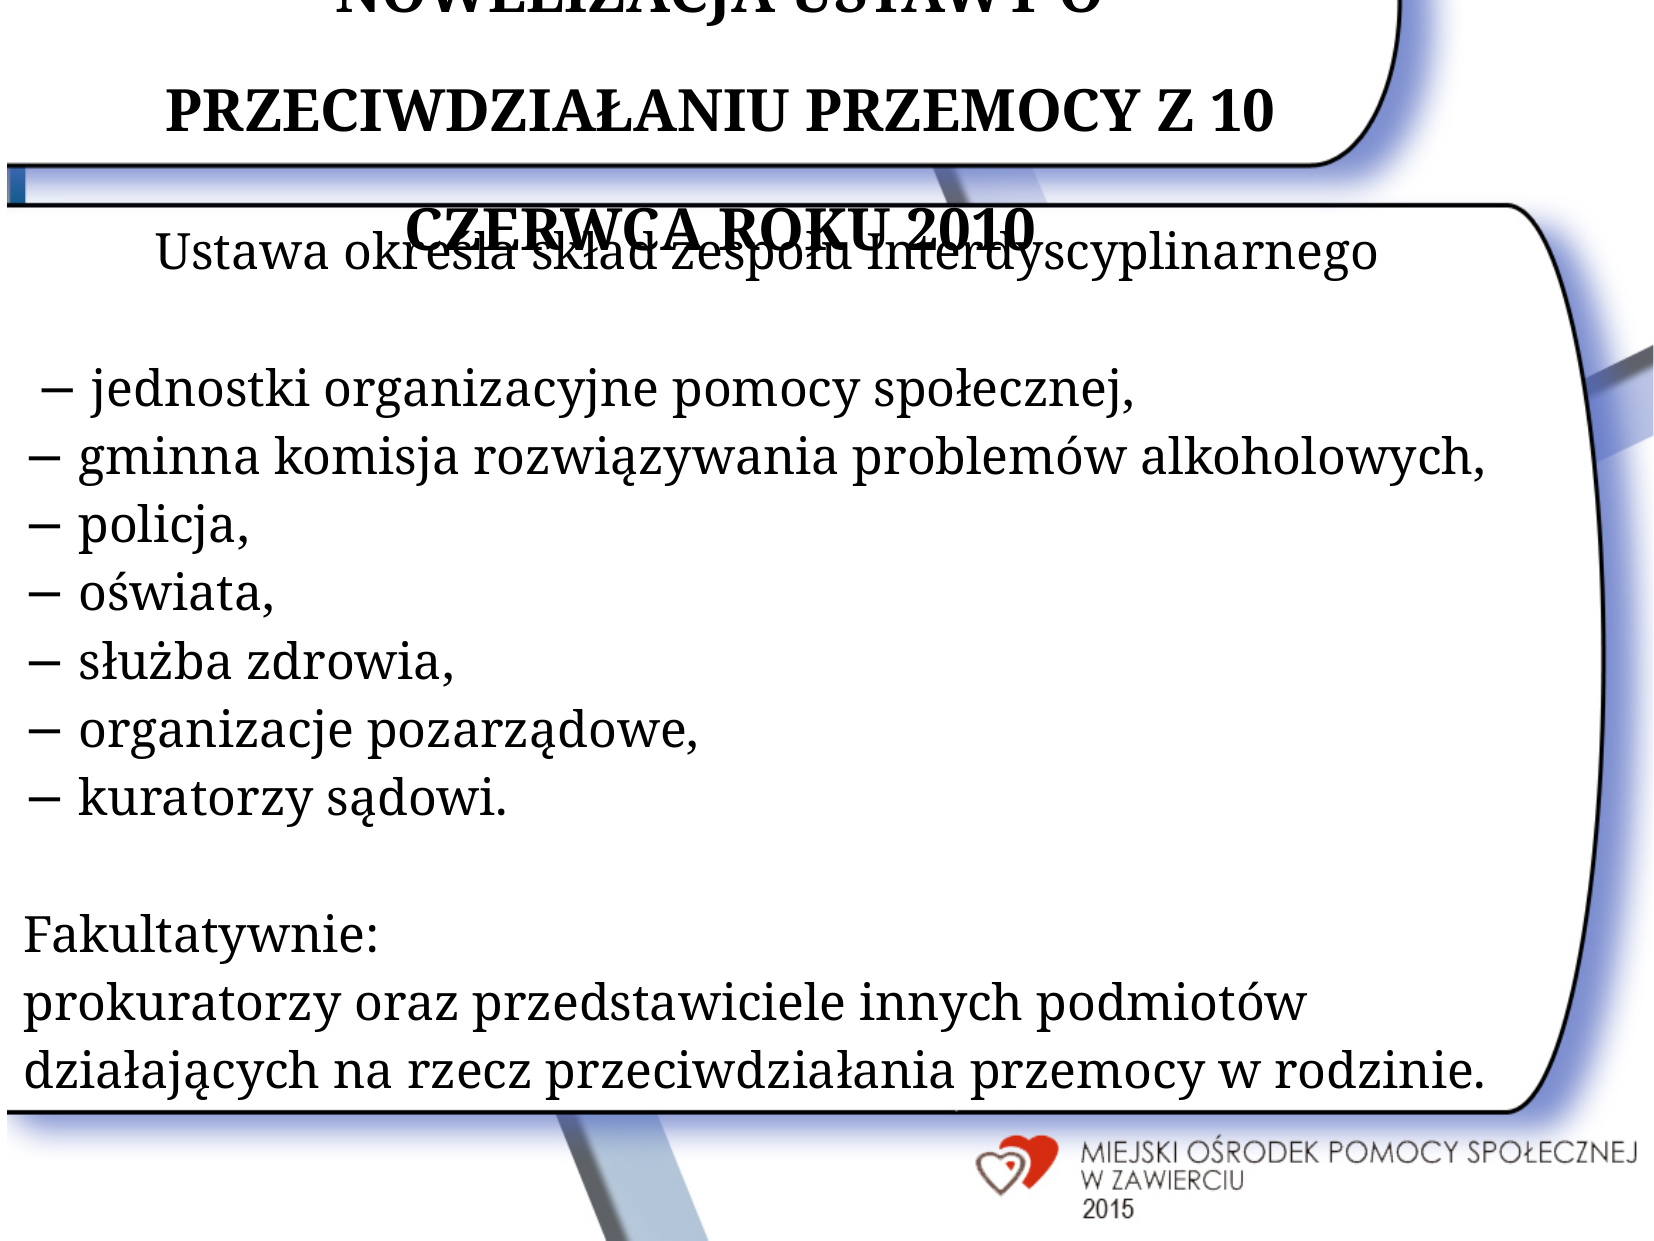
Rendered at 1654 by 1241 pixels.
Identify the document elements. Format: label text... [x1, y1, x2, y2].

picture [7, 0, 1654, 1241]
subtitle Ustawa określa skład zespołu Interdyscyplinarnego − jednostki organizacyjne pomocy społecznej, − gminna komisja rozwiązywania problemów alkoholowych, − policja, − oświata, − służba zdrowia, − organizacje pozarządowe, − kuratorzy sądowi. Fakultatywnie: prokuratorzy oraz przedstawiciele innych podmiotów działających na rzecz przeciwdziałania przemocy w rodzinie. [23, 220, 1512, 1099]
title NOWELIZACJA USTAWY O PRZECIWDZIAŁANIU PRZEMOCY Z 10 CZERWCA ROKU 2010 [0, 0, 1418, 179]
